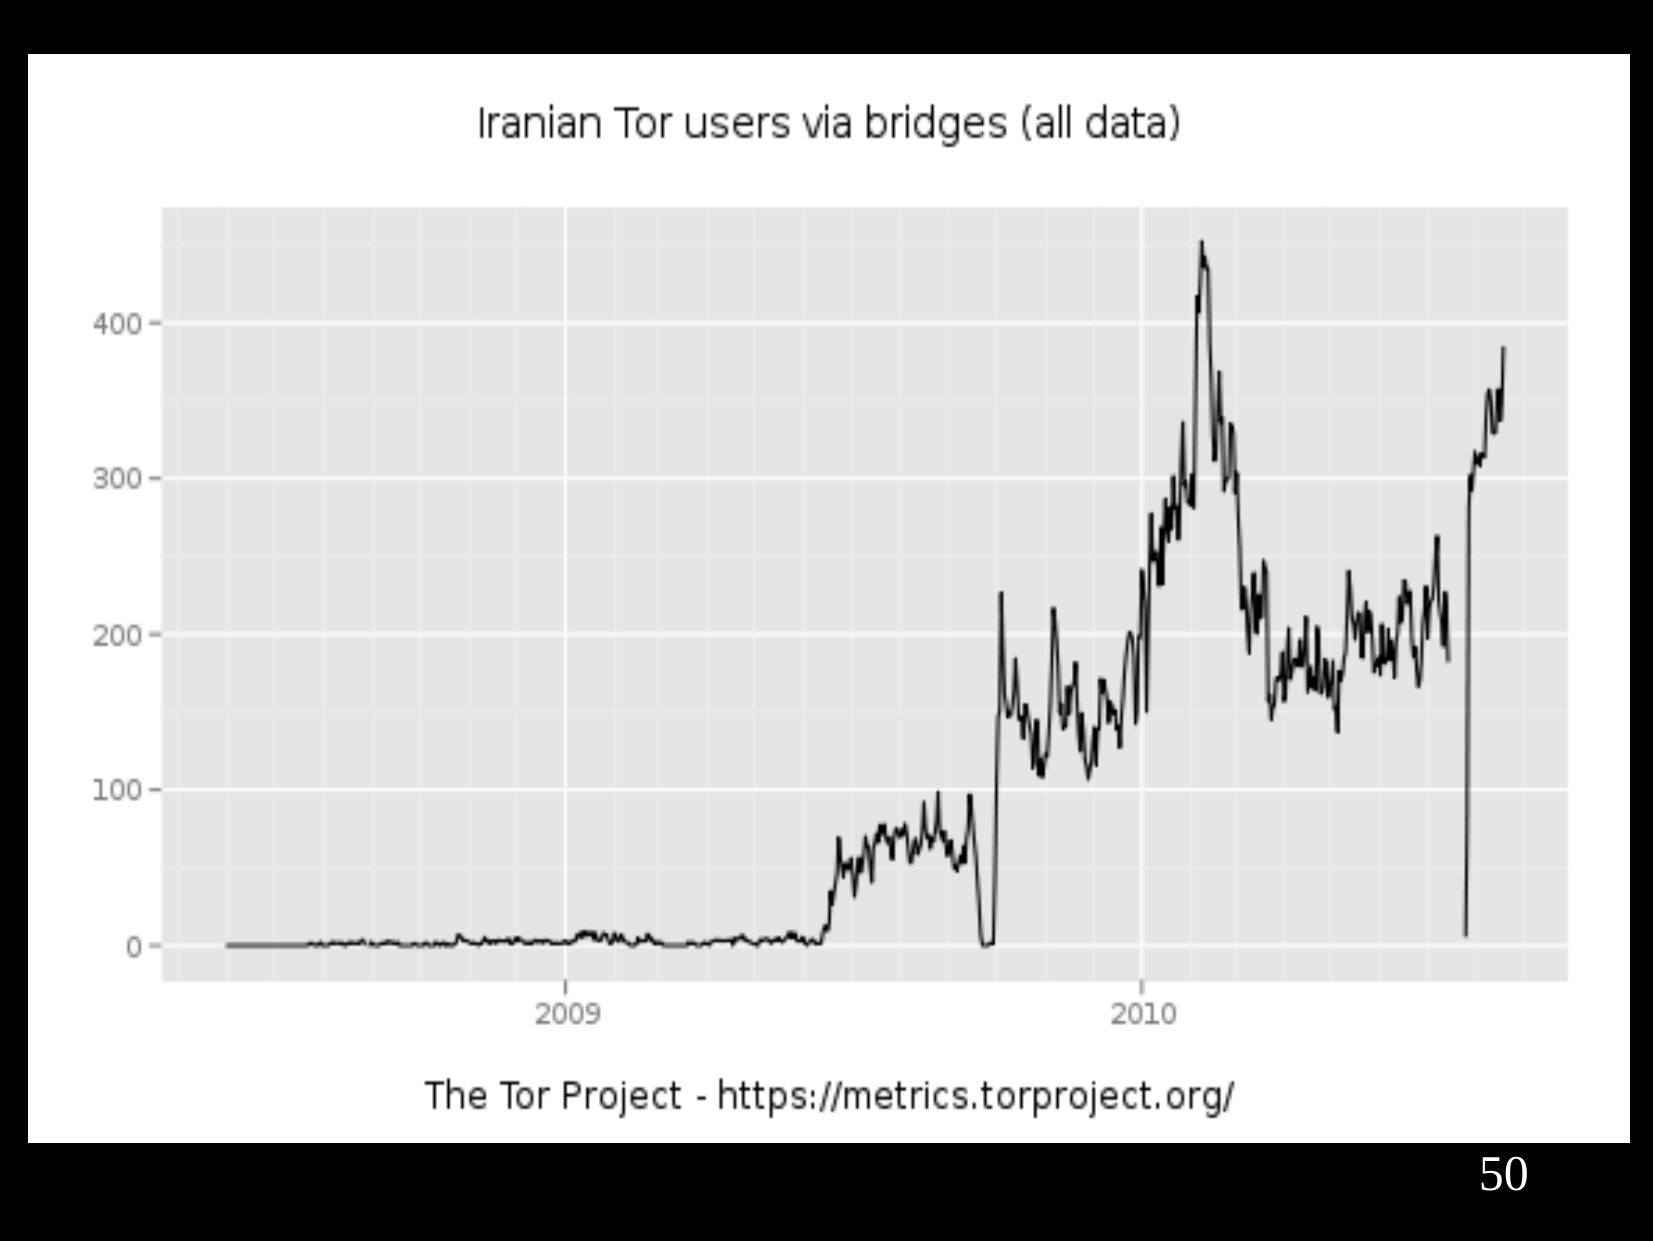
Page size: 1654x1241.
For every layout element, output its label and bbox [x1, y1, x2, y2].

picture [28, 54, 1630, 1143]
